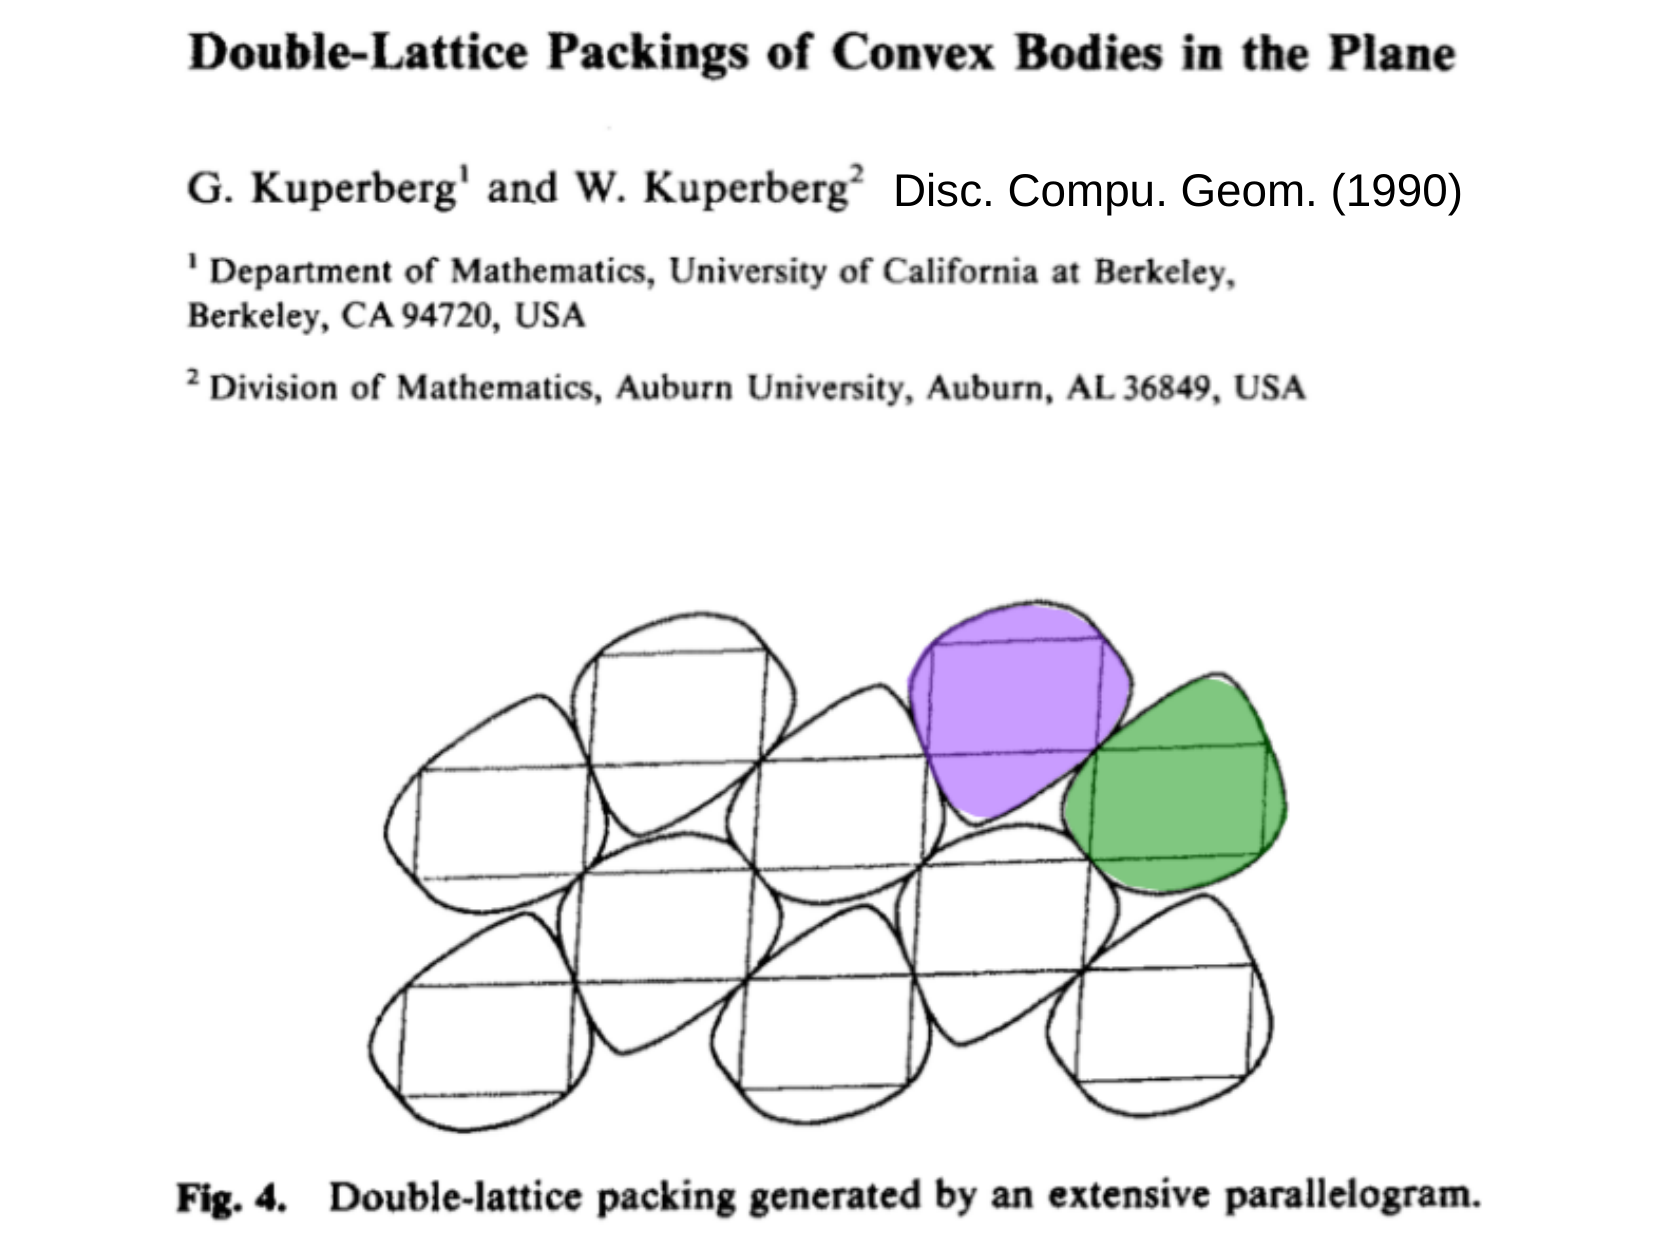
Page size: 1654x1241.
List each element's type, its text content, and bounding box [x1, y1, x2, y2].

picture [150, 13, 1501, 1229]
text_box Disc. Compu. Geom. (1990) [878, 157, 1479, 225]
